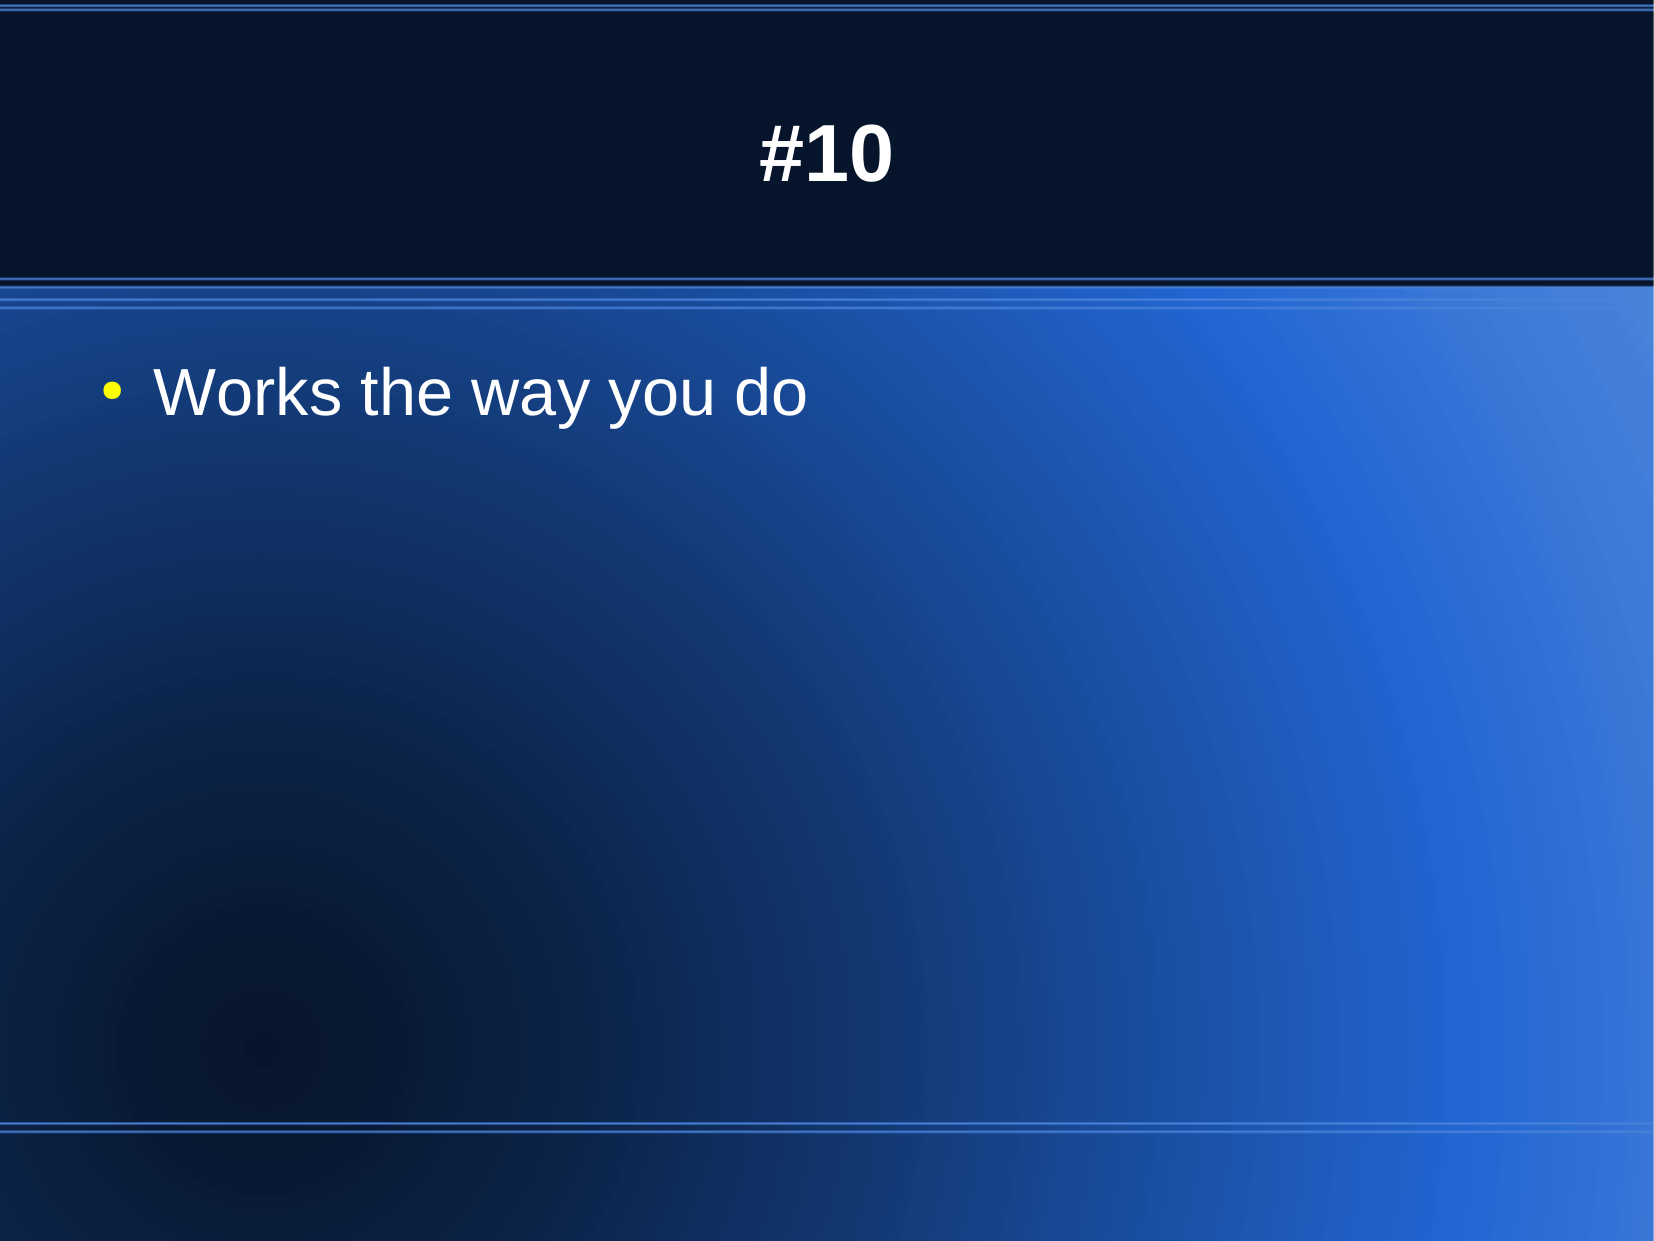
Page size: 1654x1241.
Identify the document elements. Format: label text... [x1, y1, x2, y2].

picture [0, 0, 1654, 1241]
list Works the way you do [82, 355, 1571, 1075]
title #10 [82, 49, 1571, 257]
